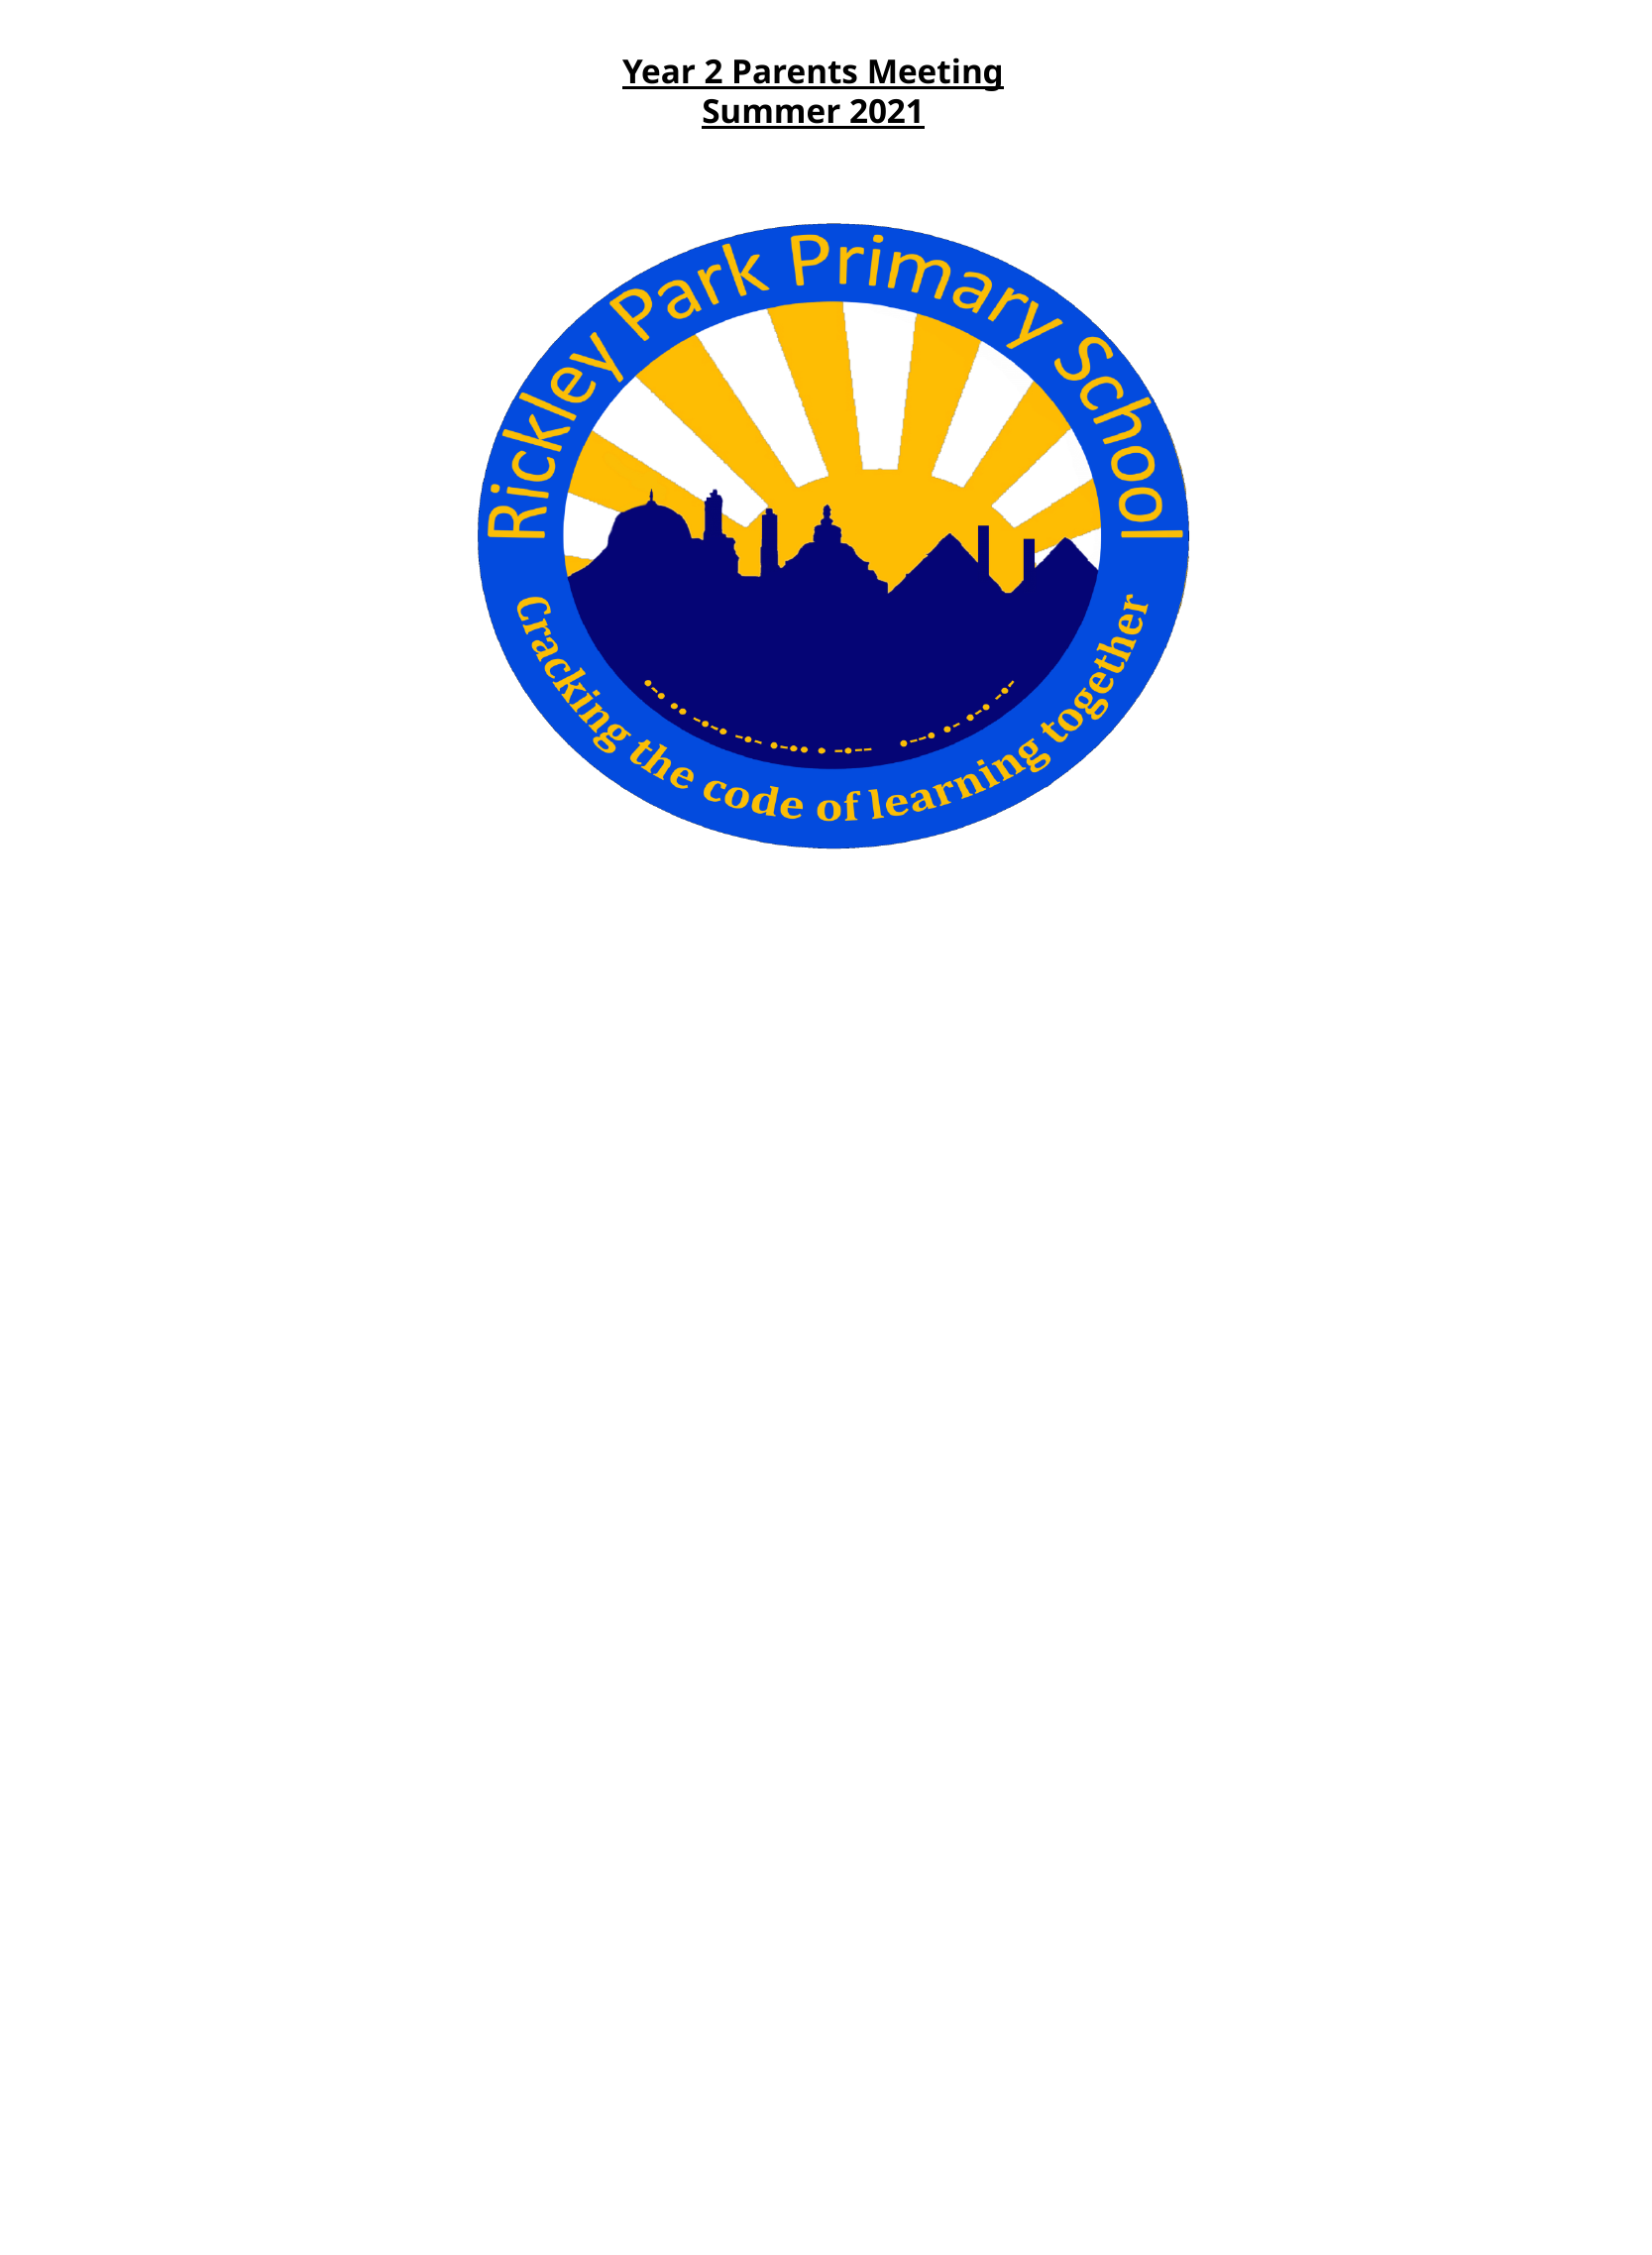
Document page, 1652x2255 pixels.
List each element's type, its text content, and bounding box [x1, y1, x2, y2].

picture [470, 223, 1194, 855]
text_box Year 2 Parents Meeting Summer 2021 [470, 43, 1156, 139]
